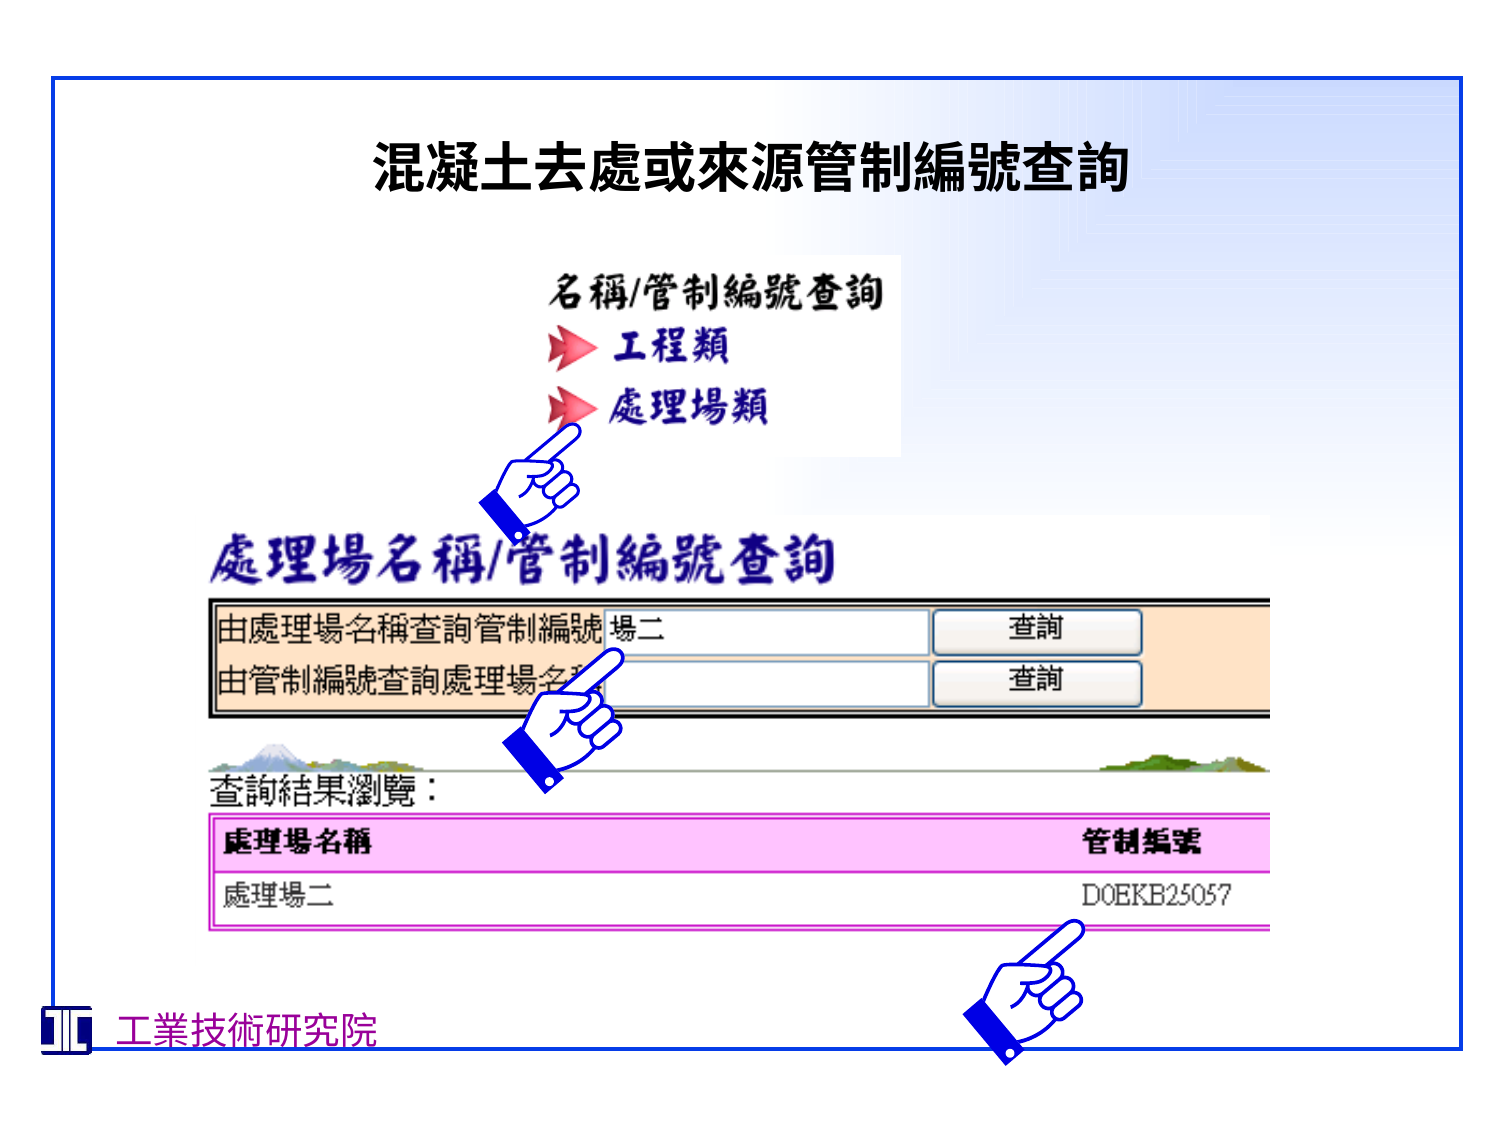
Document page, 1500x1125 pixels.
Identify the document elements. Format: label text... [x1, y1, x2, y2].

chart [525, 255, 901, 458]
picture [478, 420, 583, 547]
chart [194, 515, 1270, 966]
picture [501, 645, 627, 795]
picture [962, 916, 1087, 1066]
text_box 混凝土去處或來源管制編號查詢 [356, 126, 1146, 206]
